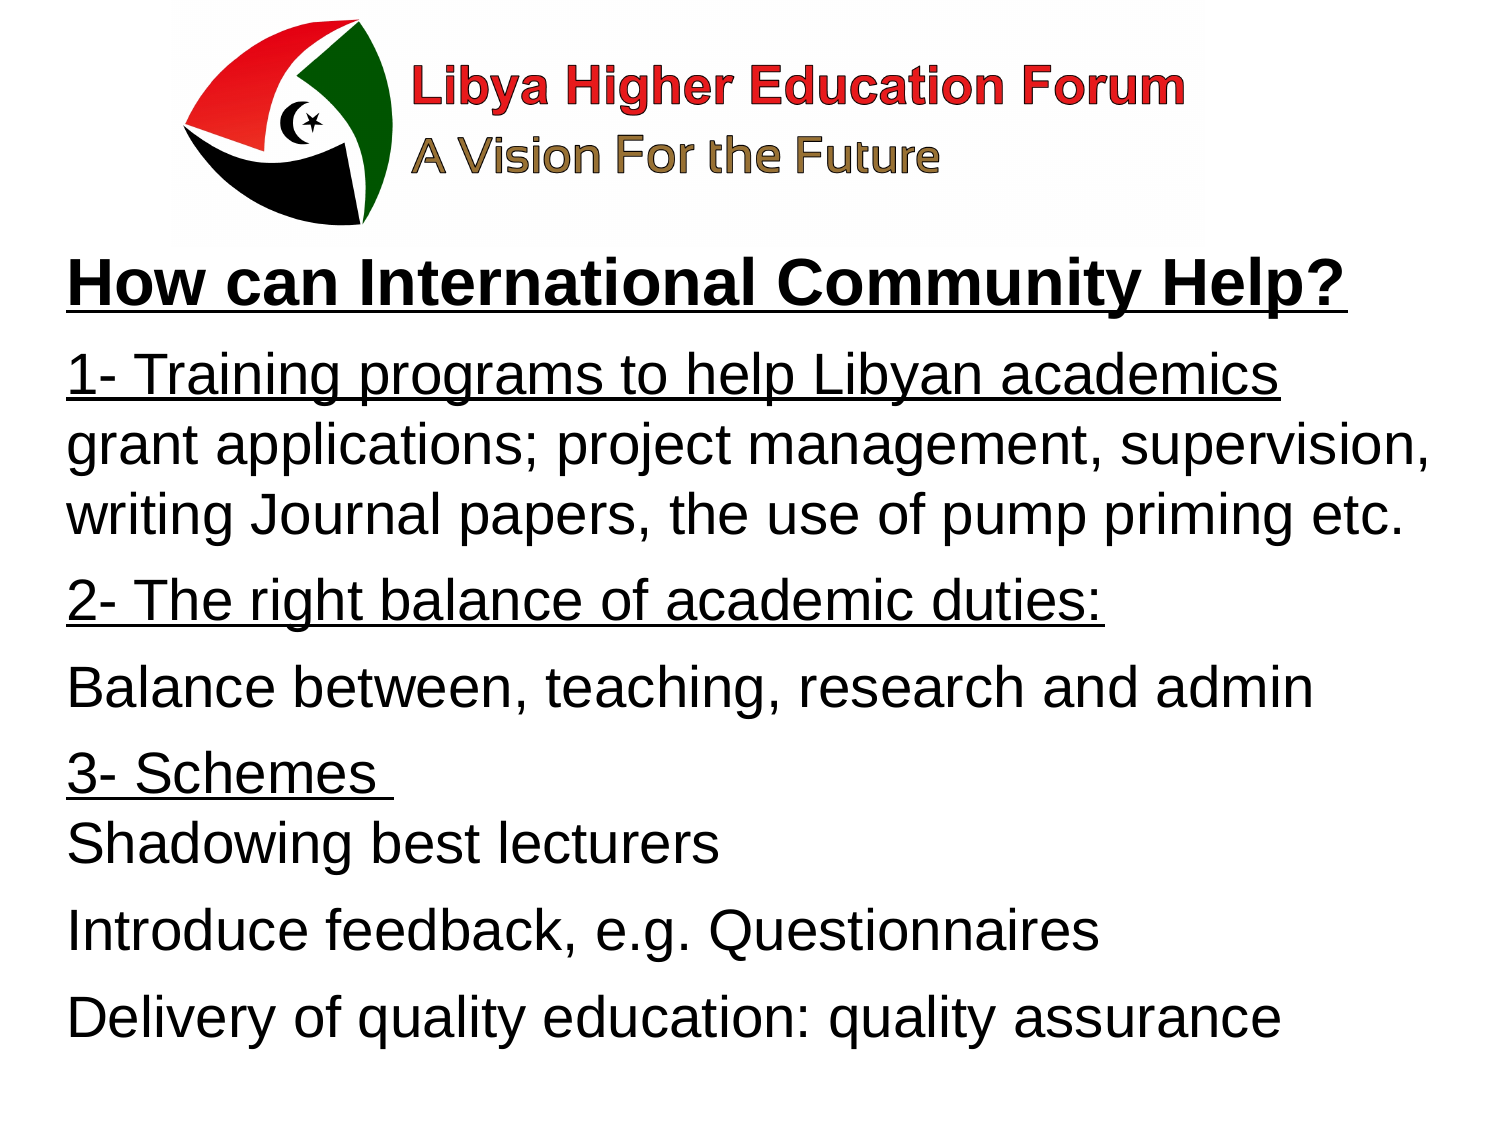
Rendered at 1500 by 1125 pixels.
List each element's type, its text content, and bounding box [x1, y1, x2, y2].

picture [171, 0, 1205, 247]
subtitle How can International Community Help? 1- Training programs to help Libyan academics grant applications; project management, supervision, writing Journal papers, the use of pump priming etc. 2- The right balance of academic duties: Balance between, teaching, research and admin 3- Schemes Shadowing best lecturers Introduce feedback, e.g. Questionnaires Delivery of quality education: quality assurance [0, 231, 1500, 691]
